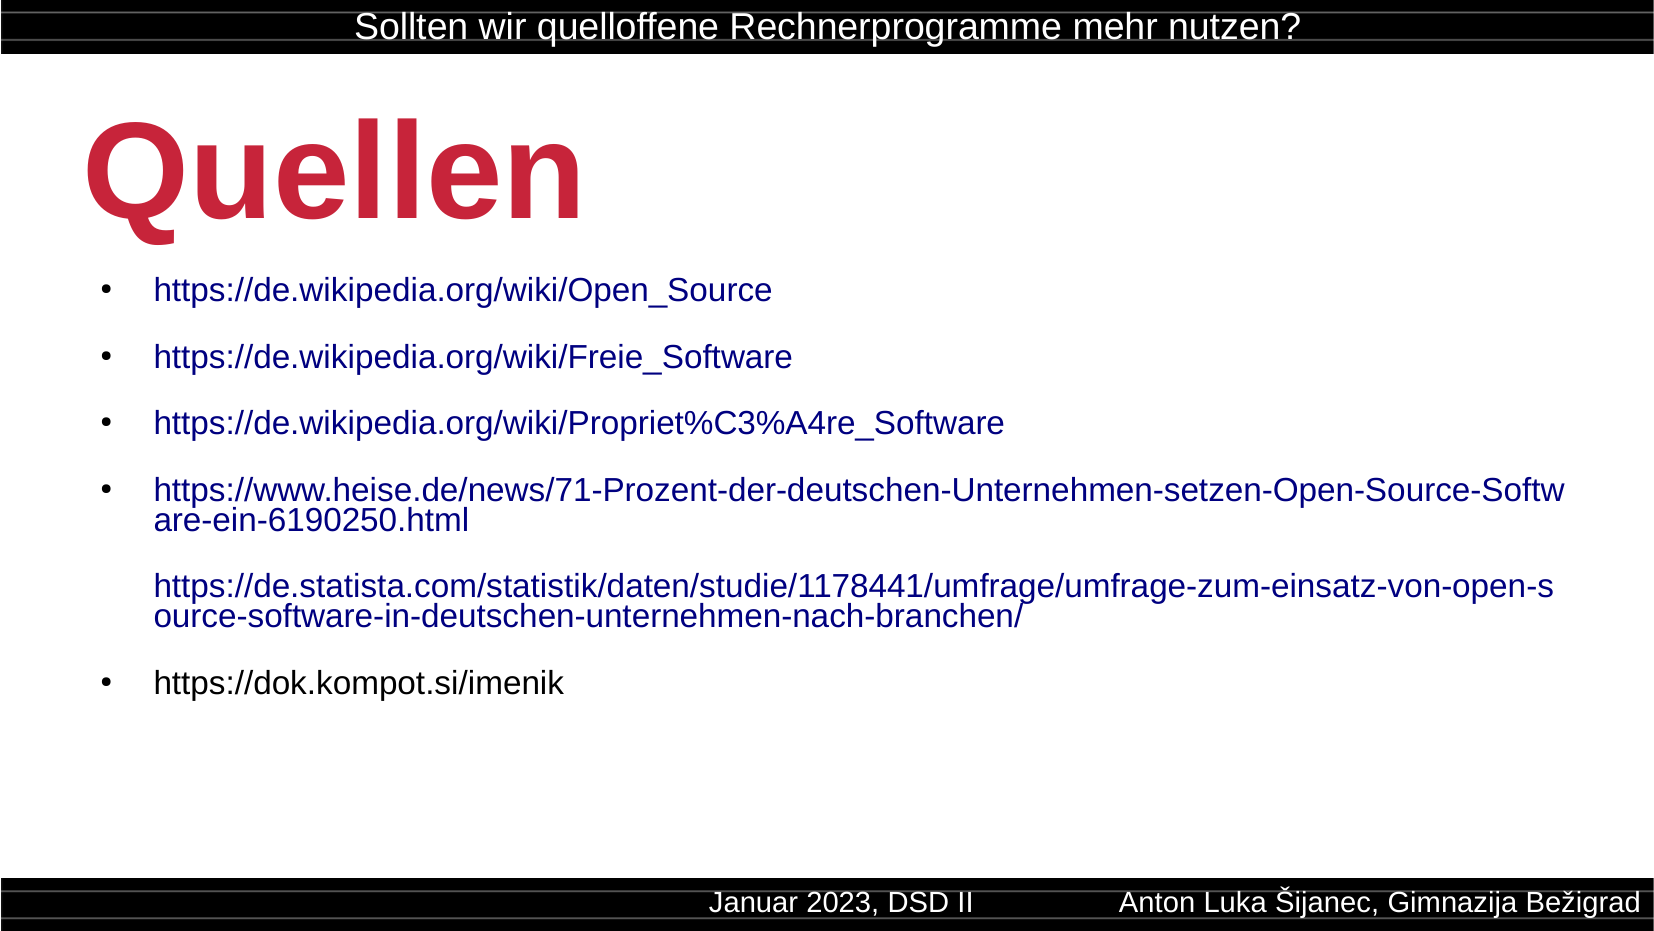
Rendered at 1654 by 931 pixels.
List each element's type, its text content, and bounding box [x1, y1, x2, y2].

picture [1, 878, 1654, 931]
list https://de.wikipedia.org/wiki/Open_Source https://de.wikipedia.org/wiki/Freie_Software https://de.wikipedia.org/wiki/Propriet%C3%A4re_Software https://www.heise.de/news/71-Prozent-der-deutschen-Unternehmen-setzen-Open-Source-Software-ein-6190250.html https://de.statista.com/statistik/daten/studie/1178441/umfrage/umfrage-zum-einsatz-von-open-source-software-in-deutschen-unternehmen-nach-branchen/ https://dok.kompot.si/imenik [82, 271, 1571, 758]
picture [1, 0, 1654, 54]
title Quellen [82, 92, 1571, 249]
